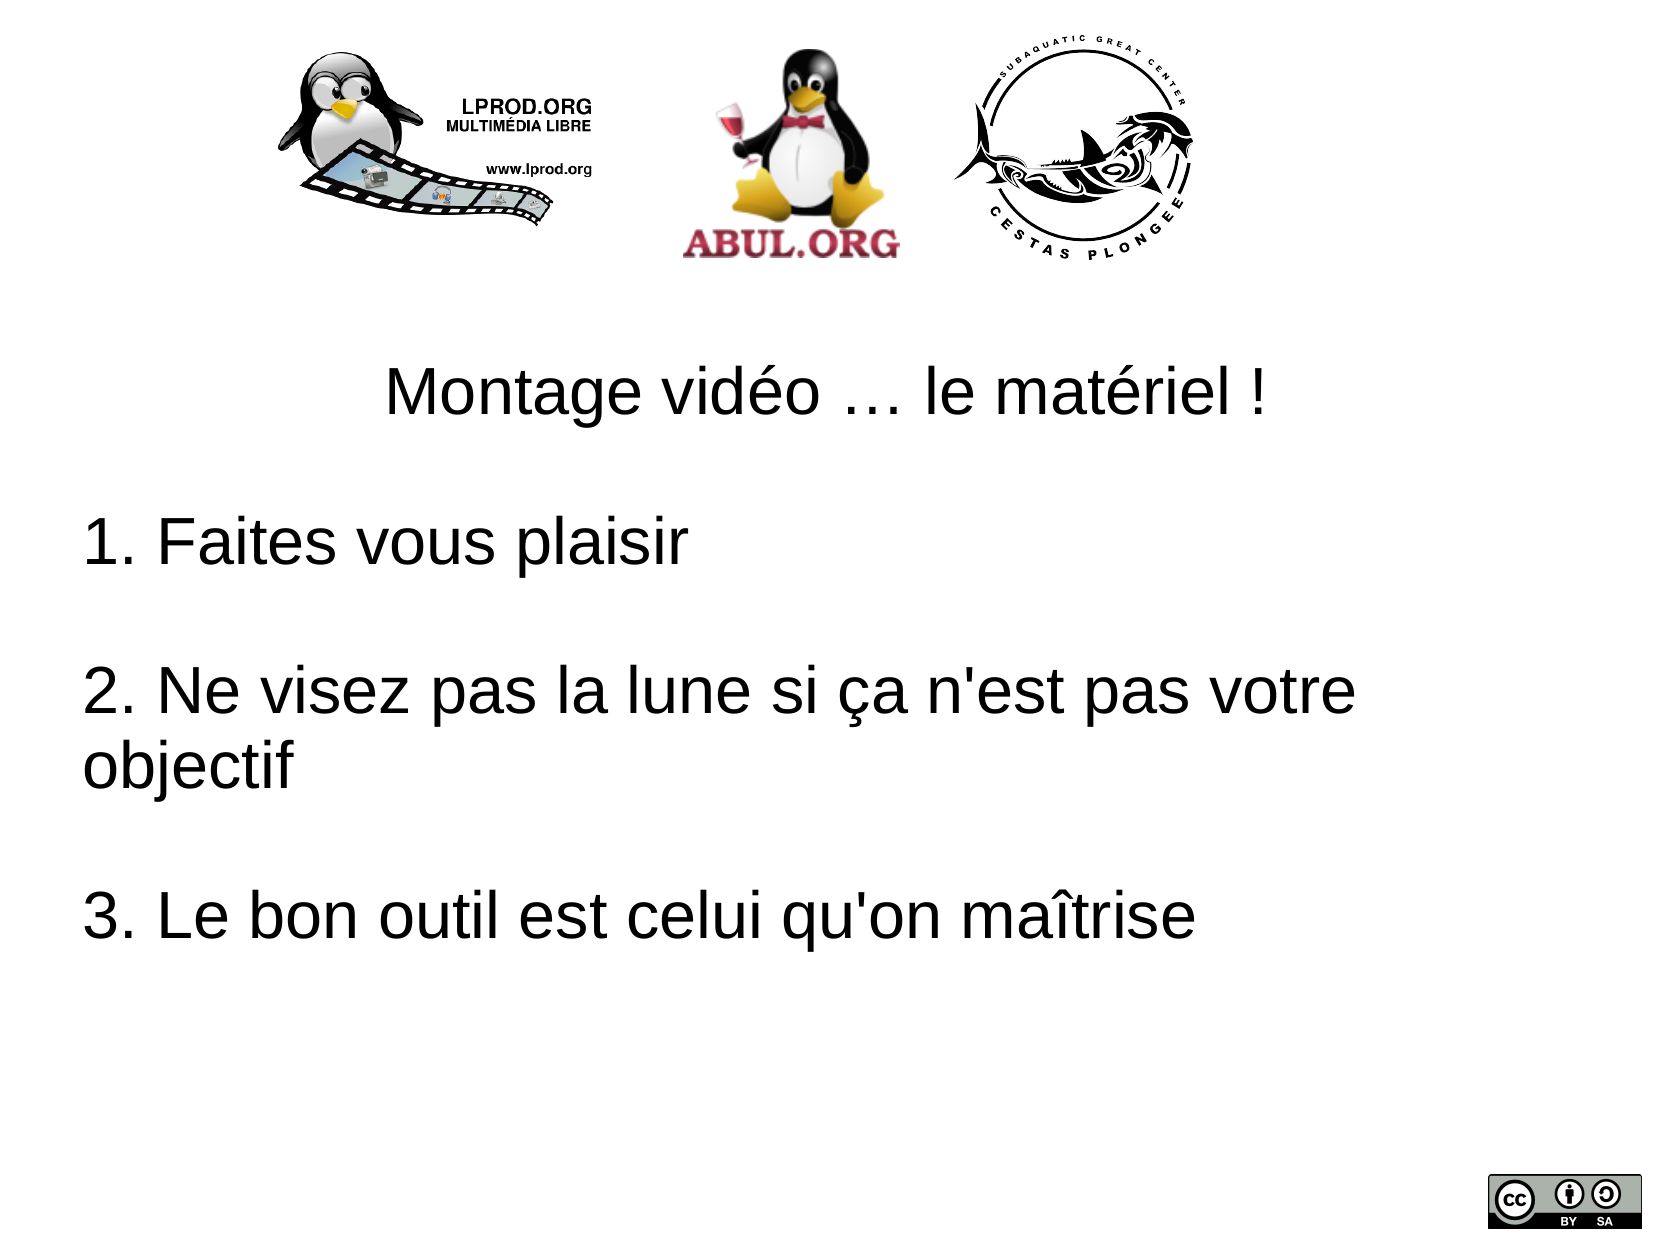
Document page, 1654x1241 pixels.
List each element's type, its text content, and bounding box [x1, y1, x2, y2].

subtitle Montage vidéo … le matériel ! 1. Faites vous plaisir 2. Ne visez pas la lune si ça n'est pas votre objectif 3. Le bon outil est celui qu'on maîtrise [82, 354, 1571, 1103]
picture [953, 35, 1193, 260]
picture [683, 49, 900, 258]
picture [276, 50, 603, 258]
picture [1488, 1174, 1642, 1229]
